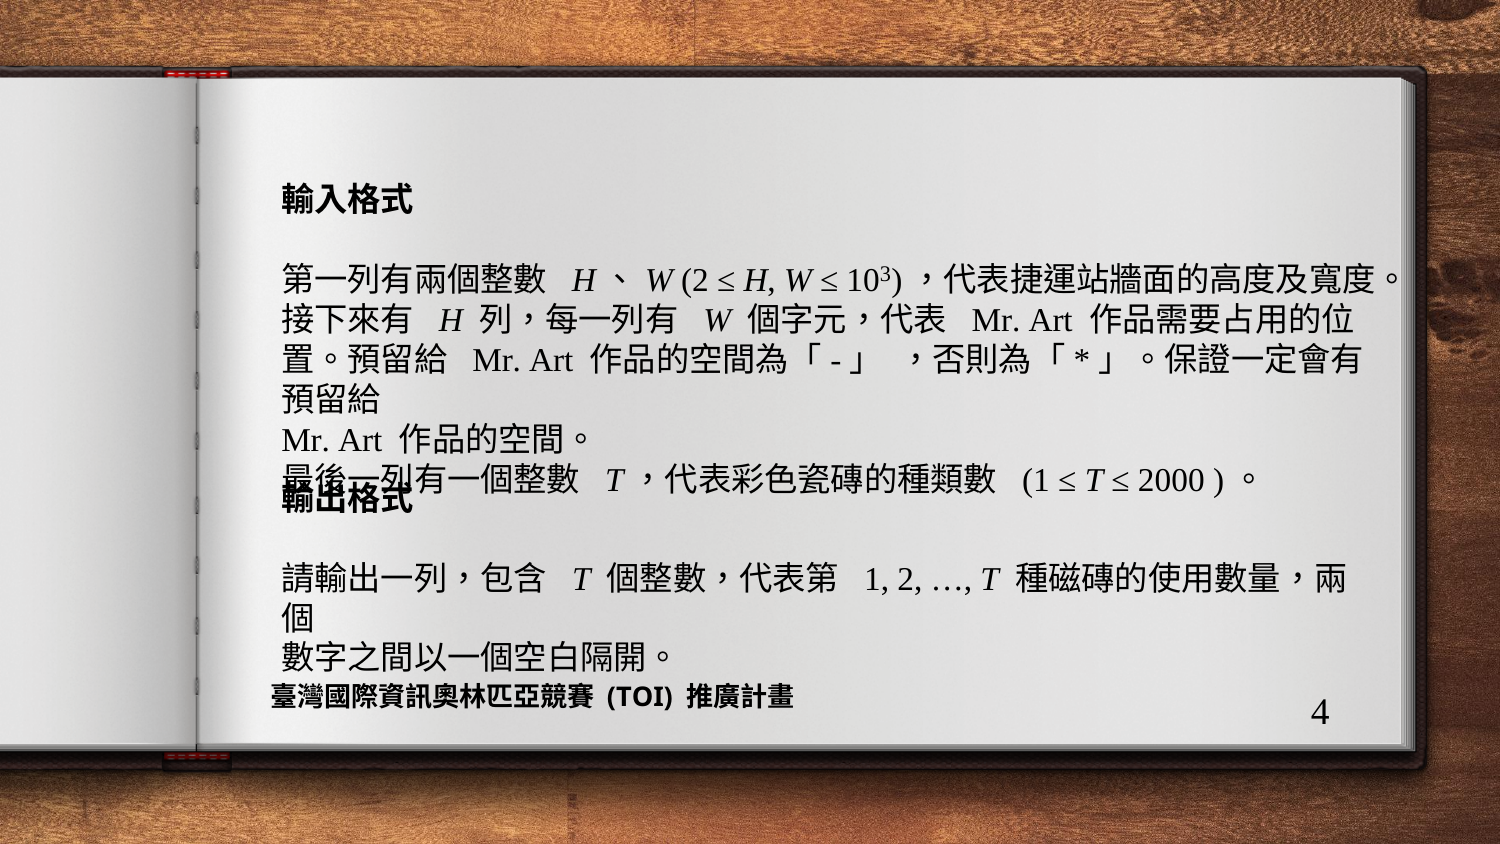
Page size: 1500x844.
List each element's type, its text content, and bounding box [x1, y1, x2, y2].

text_box [1295, 672, 1386, 737]
text_box 輸出格式 請輸出一列，包含 T 個整數，代表第 1, 2, …, T 種磁磚的使用數量，兩個 數字之間以一個空白隔開。 [266, 469, 1368, 684]
text_box 輸入格式 第一列有兩個整數 H、W (2 ≤ H, W ≤ 103)，代表捷運站牆面的高度及寬度。 接下來有 H 列，每一列有 W 個字元，代表 Mr. Art 作品需要占用的位置。預留給 Mr. Art 作品的空間為「-」 ，否則為「*」。保證一定會有預留給 Mr. Art 作品的空間。 最後一列有一個整數 T，代表彩色瓷磚的種類數 (1 ≤ T ≤ 2000 )。 [266, 171, 1400, 505]
